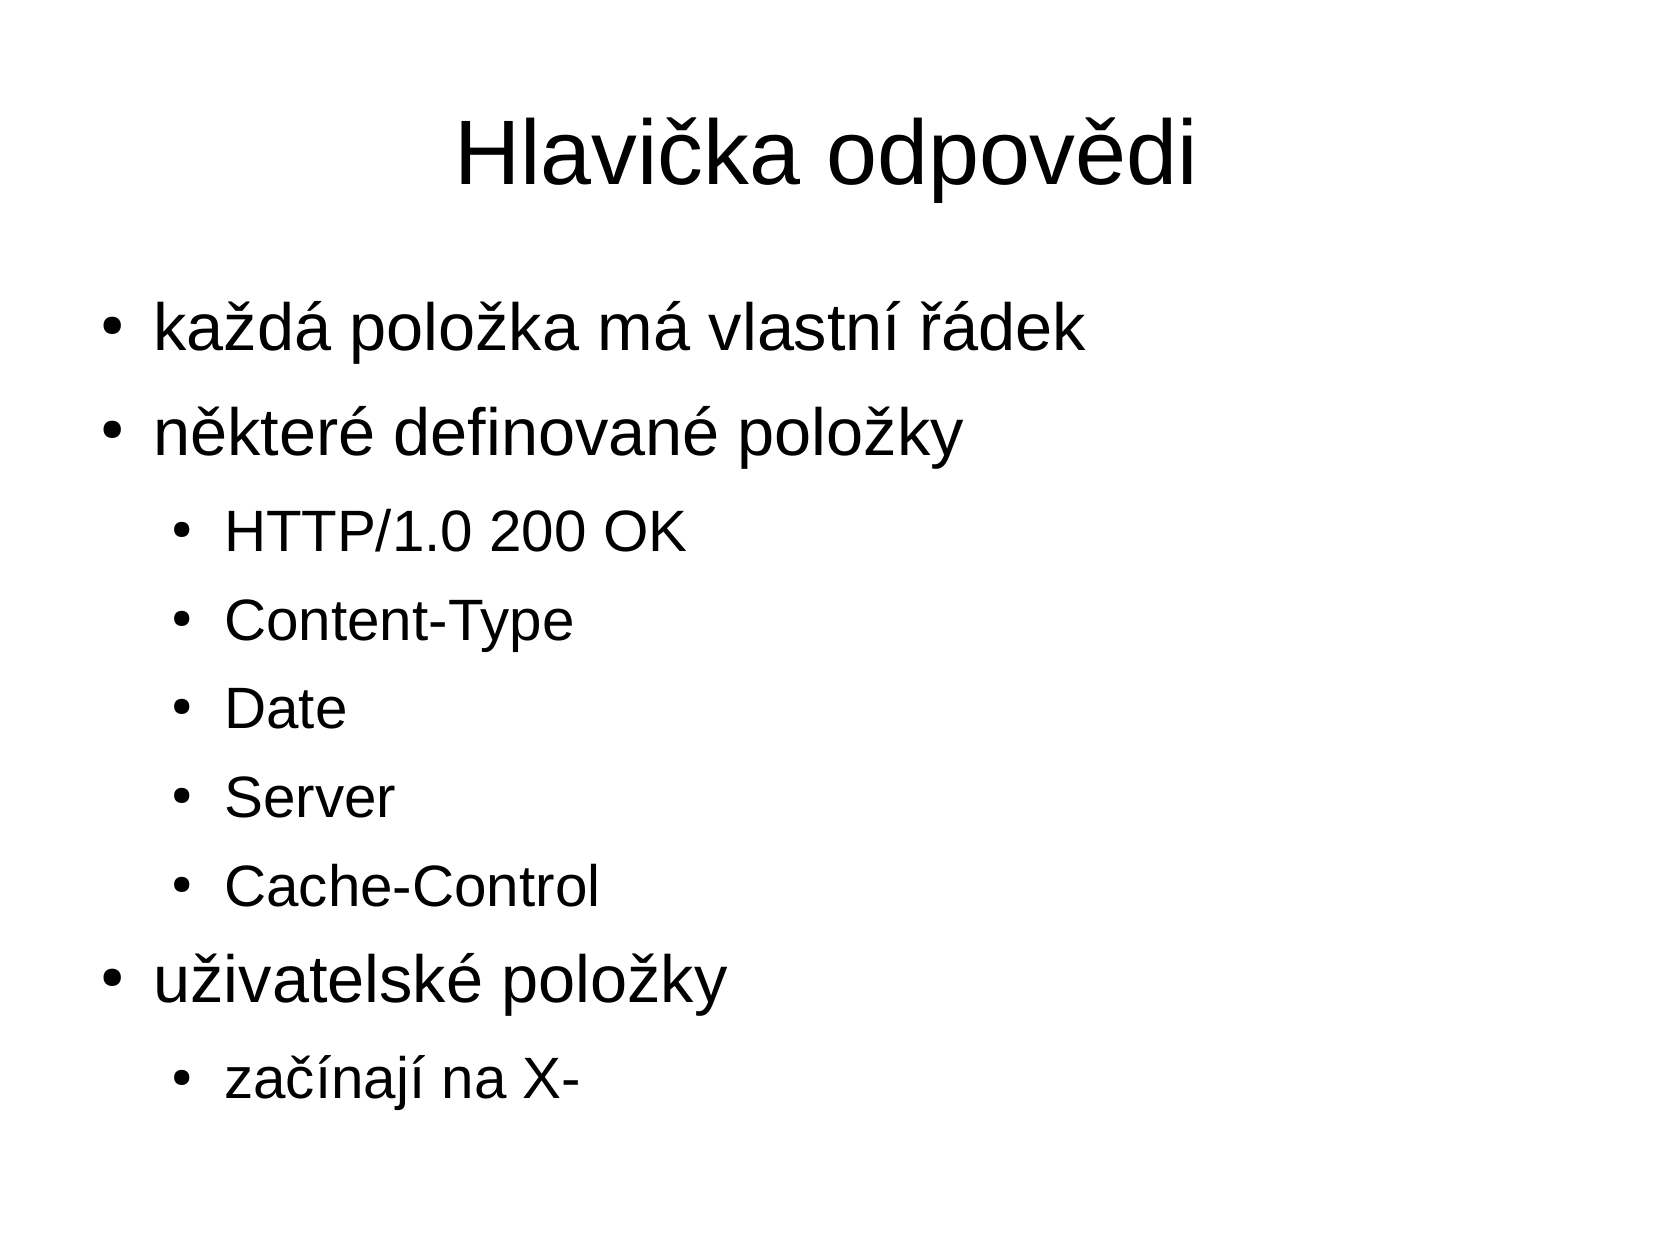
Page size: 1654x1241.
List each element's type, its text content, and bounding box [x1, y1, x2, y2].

title Hlavička odpovědi [82, 49, 1571, 257]
list každá položka má vlastní řádek některé definované položky HTTP/1.0 200 OK Content-Type Date Server Cache-Control uživatelské položky začínají na X- [82, 290, 1571, 1112]
